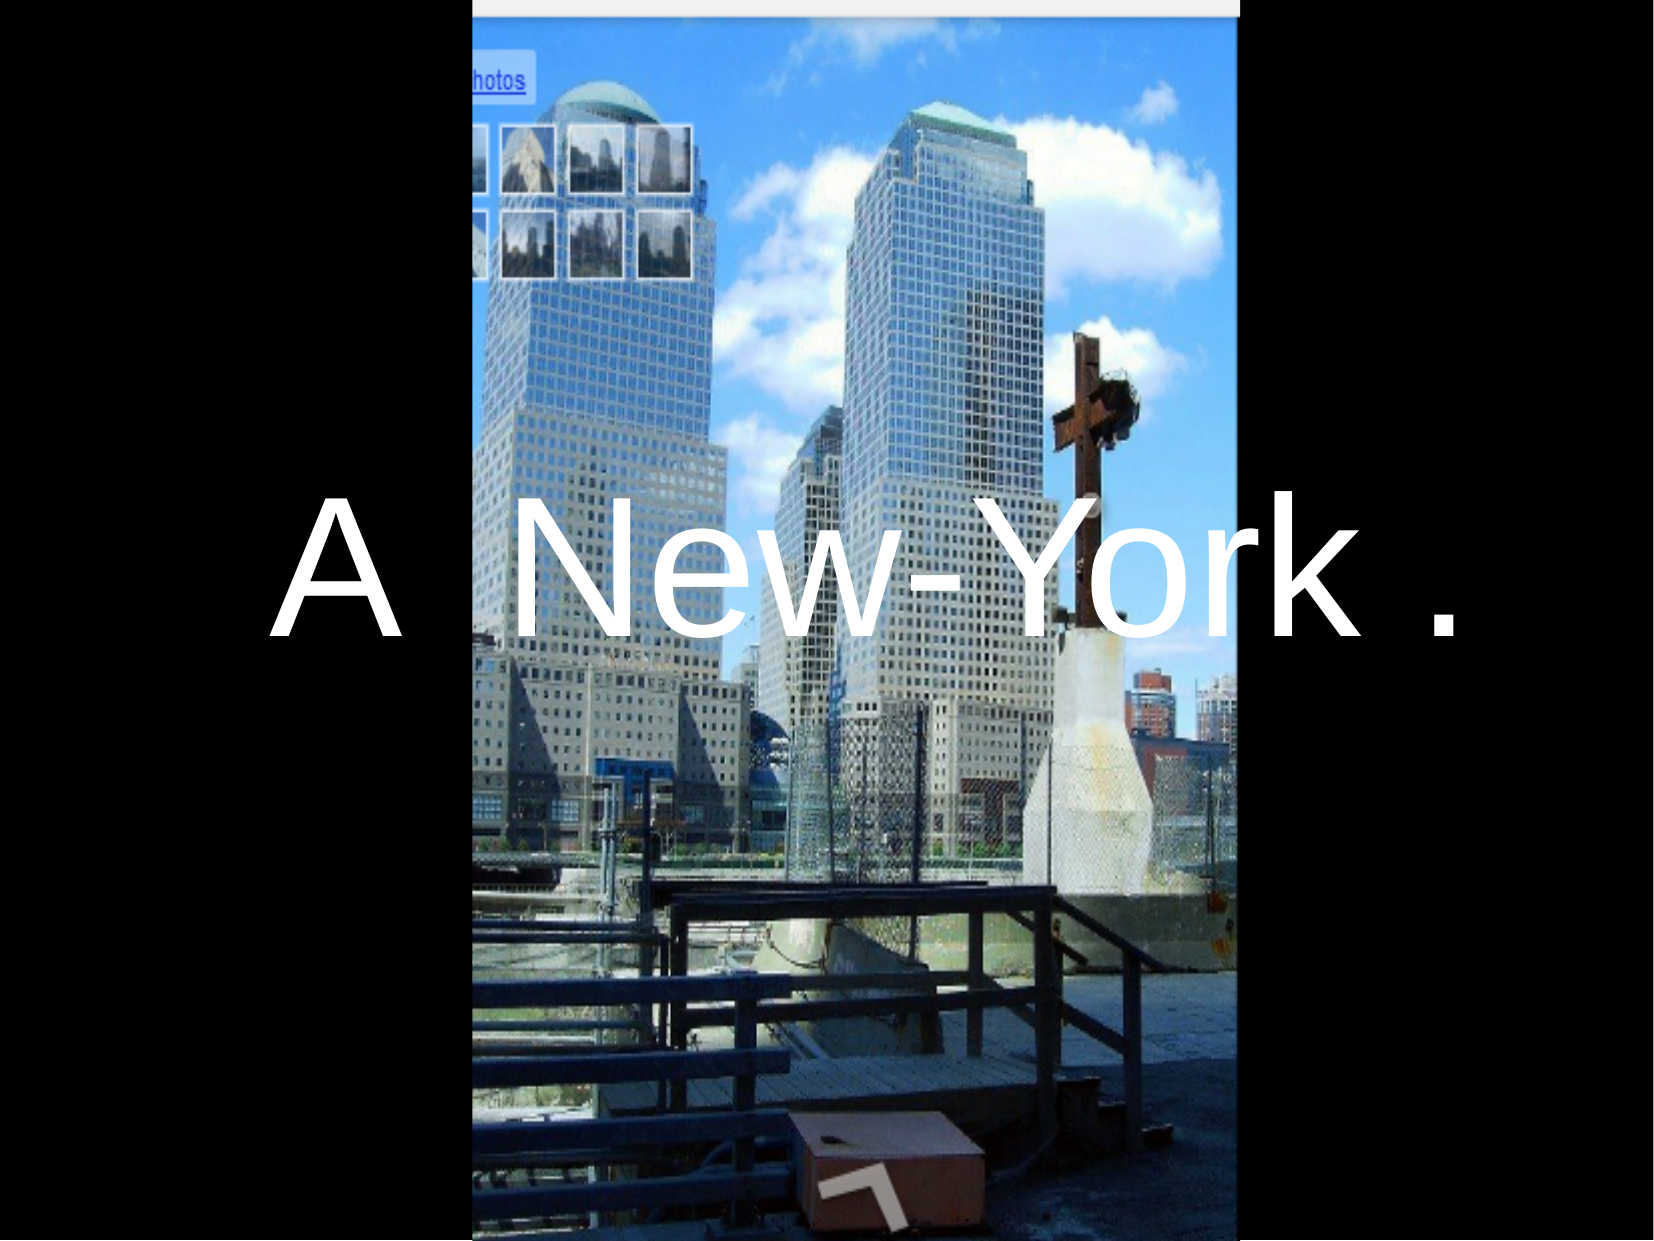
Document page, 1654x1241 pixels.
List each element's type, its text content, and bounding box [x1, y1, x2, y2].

picture [472, 0, 1241, 455]
list A New-York . [82, 455, 1571, 846]
picture [472, 846, 1241, 1241]
